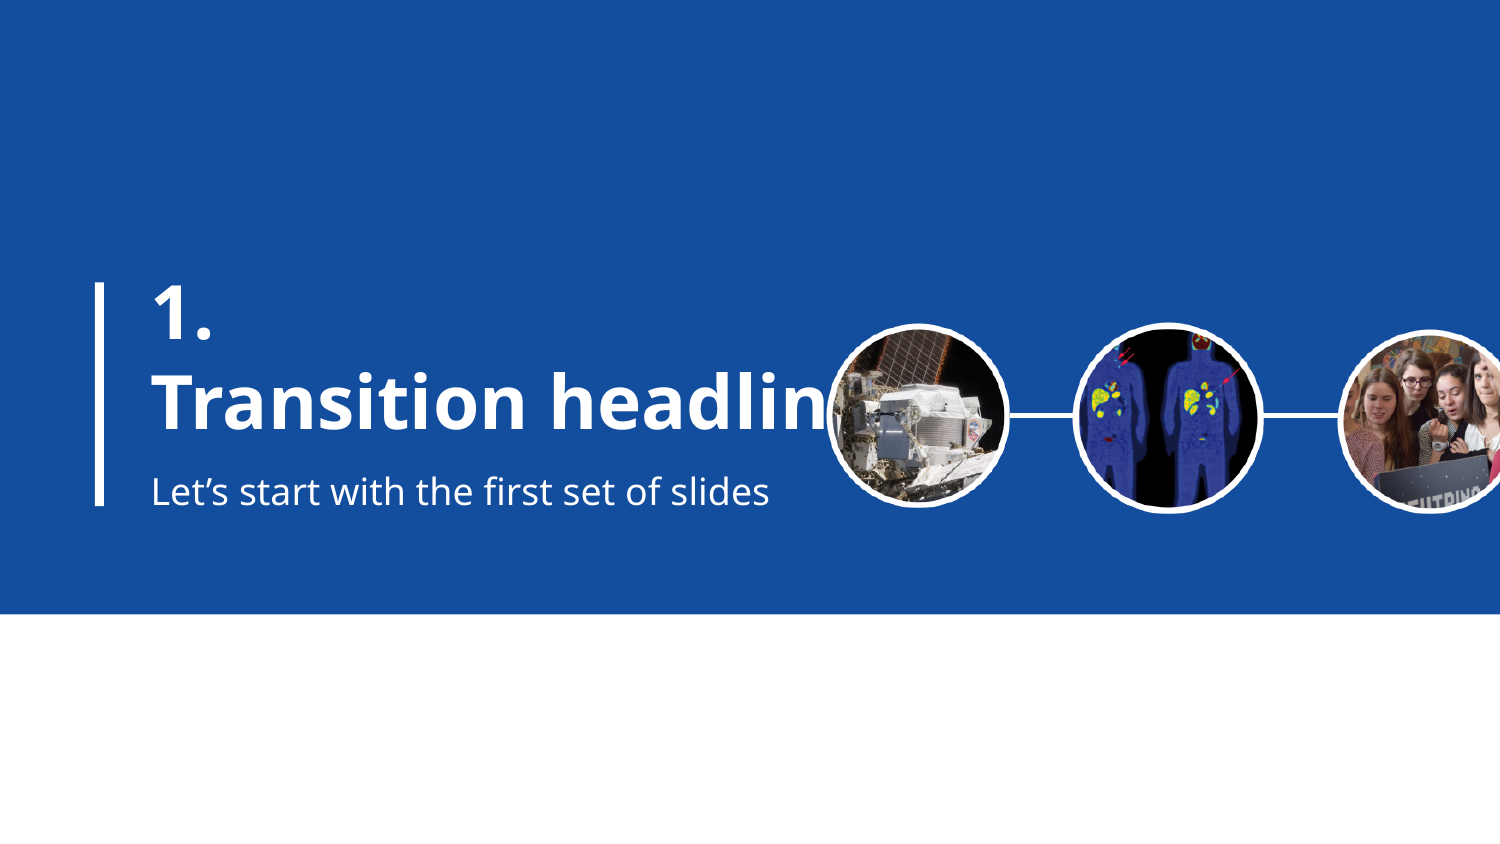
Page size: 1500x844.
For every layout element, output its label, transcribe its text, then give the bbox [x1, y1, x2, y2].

picture [1072, 322, 1264, 514]
picture [826, 323, 1010, 508]
title 1. Transition headline [135, 249, 897, 440]
subtitle Let’s start with the first set of slides [135, 453, 1388, 583]
picture [1337, 329, 1500, 514]
